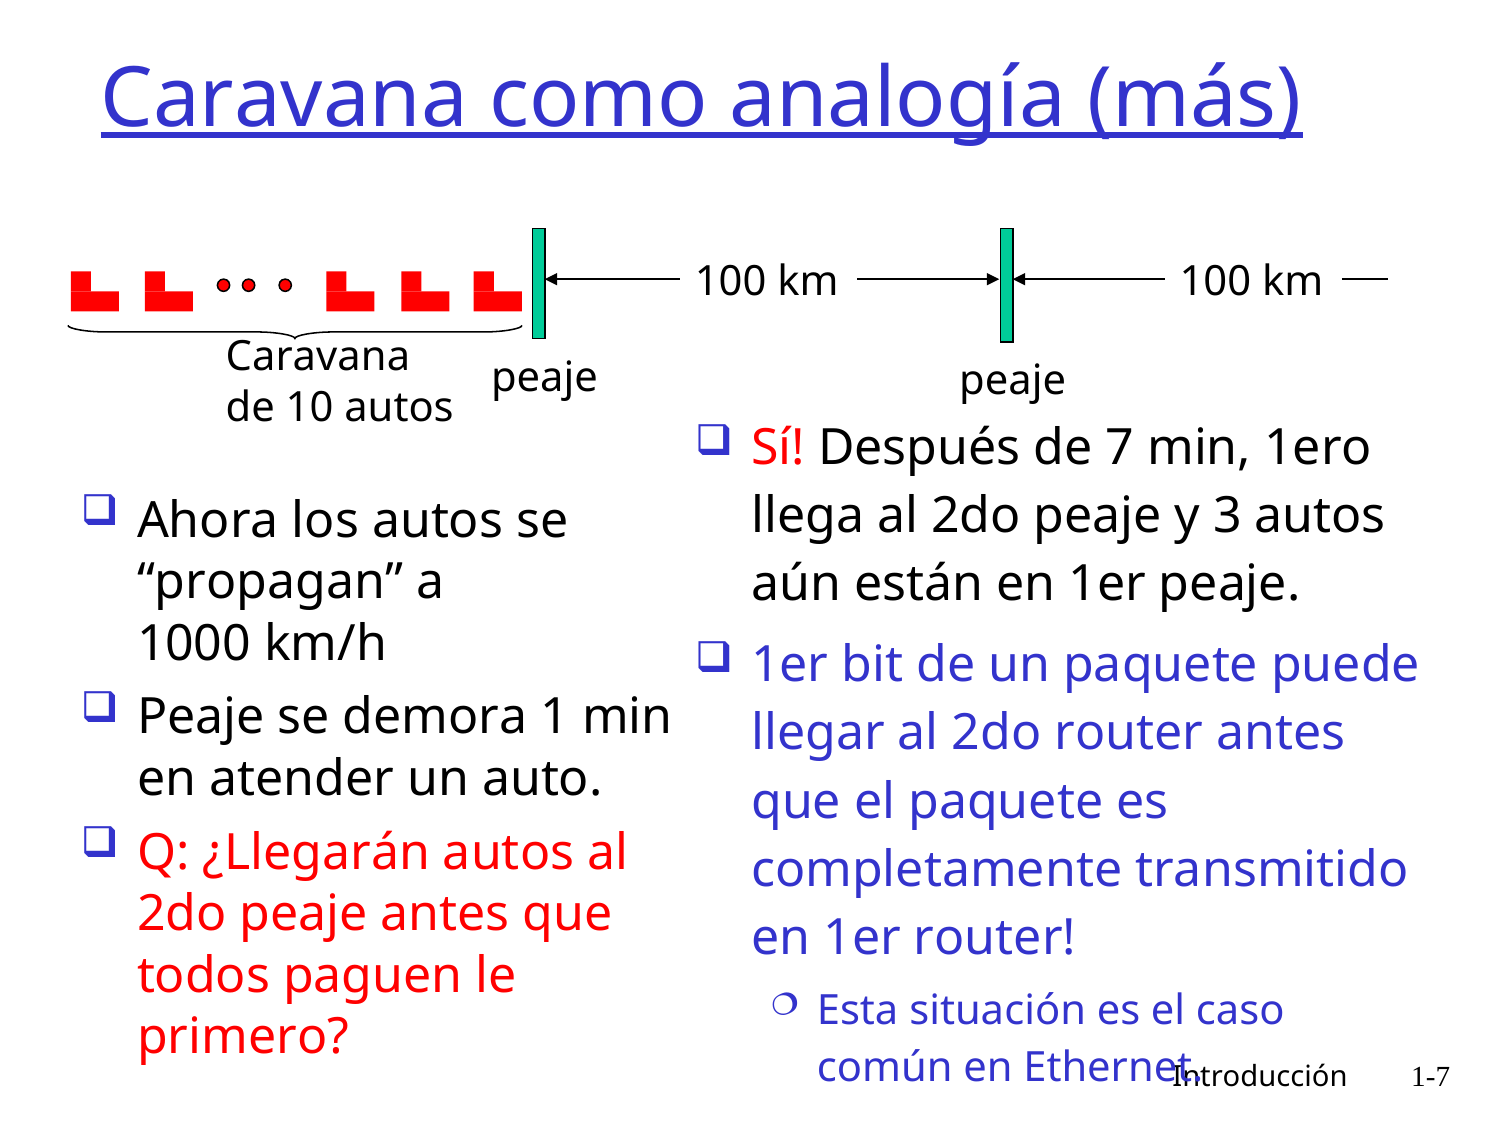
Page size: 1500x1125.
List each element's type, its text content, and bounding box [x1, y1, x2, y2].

text_box [144, 271, 193, 312]
list Ahora los autos se “propagan” a 1000 km/h Peaje se demora 1 min en atender un auto. Q: ¿Llegarán autos al 2do peaje antes que todos paguen le primero? [65, 480, 713, 1116]
text_box [401, 271, 450, 312]
text_box peaje [944, 345, 1082, 411]
text_box [279, 279, 292, 292]
text_box 100 km [1164, 246, 1342, 312]
text_box peaje [476, 341, 613, 408]
text_box [217, 279, 230, 292]
text_box [70, 271, 119, 312]
title Caravana como analogía (más) [85, 0, 1361, 199]
text_box [326, 271, 375, 312]
text_box 1-18 [1362, 1050, 1466, 1125]
text_box Caravana de 10 autos [210, 321, 469, 438]
text_box [473, 271, 522, 312]
text_box [242, 279, 255, 292]
text_box Introducción [887, 1063, 1362, 1125]
text_box 100 km [679, 246, 858, 312]
list Sí! Después de 7 min, 1ero llega al 2do peaje y 3 autos aún están en 1er peaje. 1er bit de un paquete puede llegar al 2do router antes que el paquete es completamente transmitido en 1er router! Esta situación es el caso común en Ethernet. [680, 403, 1445, 1063]
